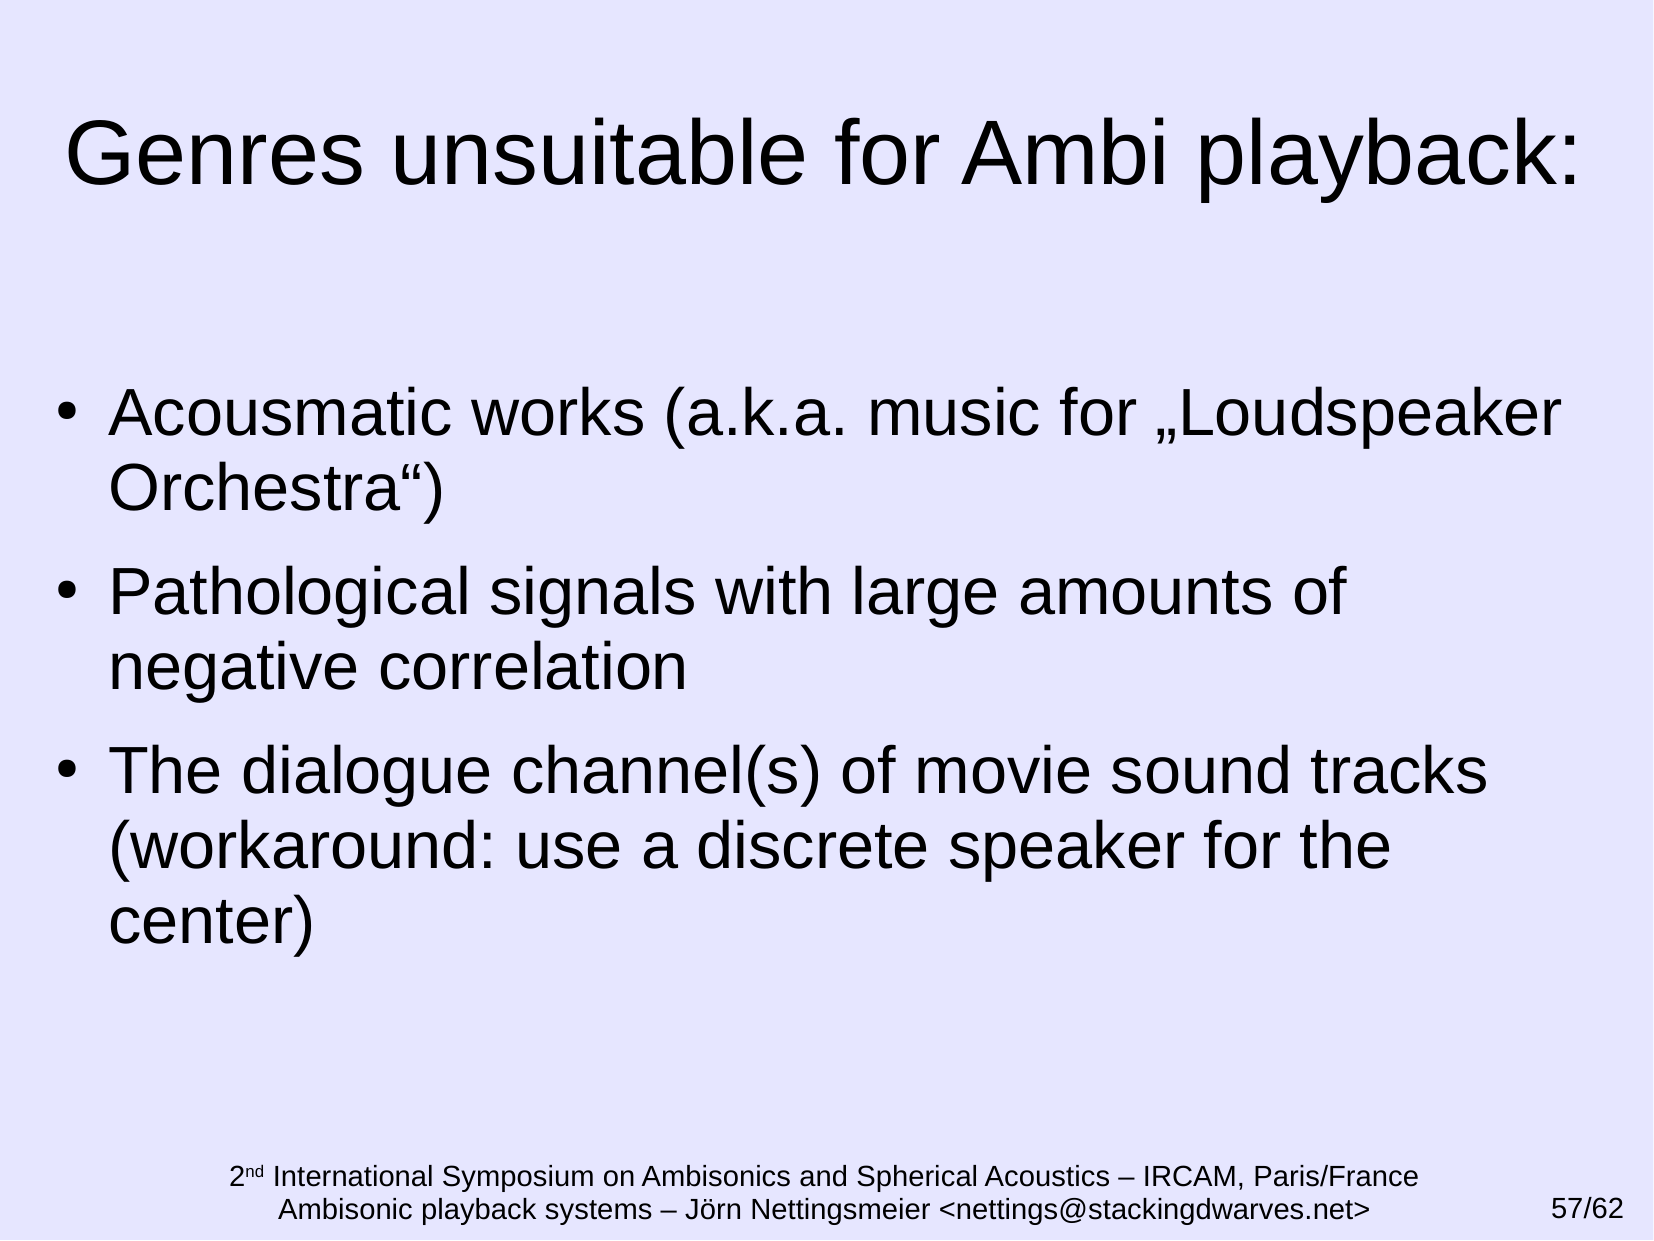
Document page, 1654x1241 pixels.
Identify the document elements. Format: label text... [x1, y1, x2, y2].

list Acousmatic works (a.k.a. music for „Loudspeaker Orchestra“) Pathological signals with large amounts of negative correlation The dialogue channel(s) of movie sound tracks (workaround: use a discrete speaker for the center) [37, 375, 1613, 976]
title Genres unsuitable for Ambi playback: [37, 56, 1613, 250]
